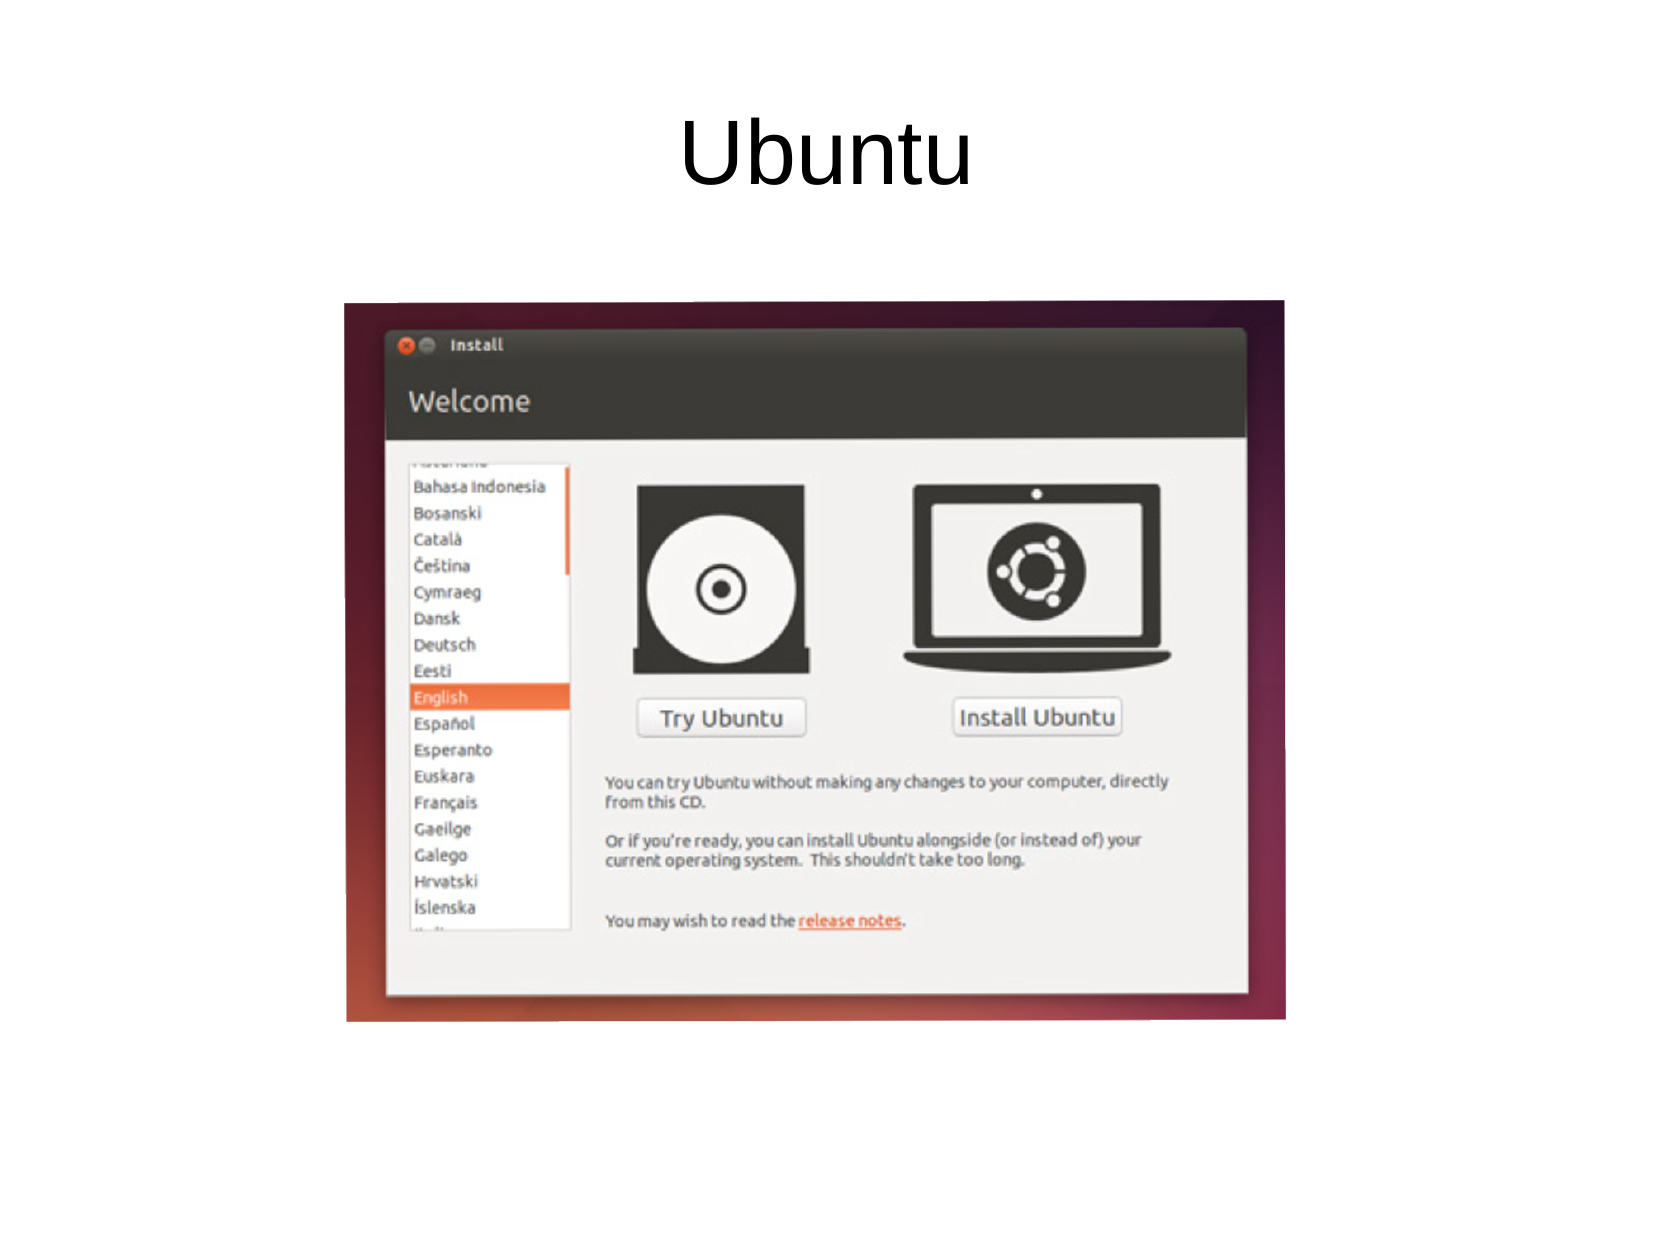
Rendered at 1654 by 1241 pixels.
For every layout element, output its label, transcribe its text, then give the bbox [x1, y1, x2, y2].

title Ubuntu [82, 49, 1571, 257]
picture [343, 299, 1286, 1022]
